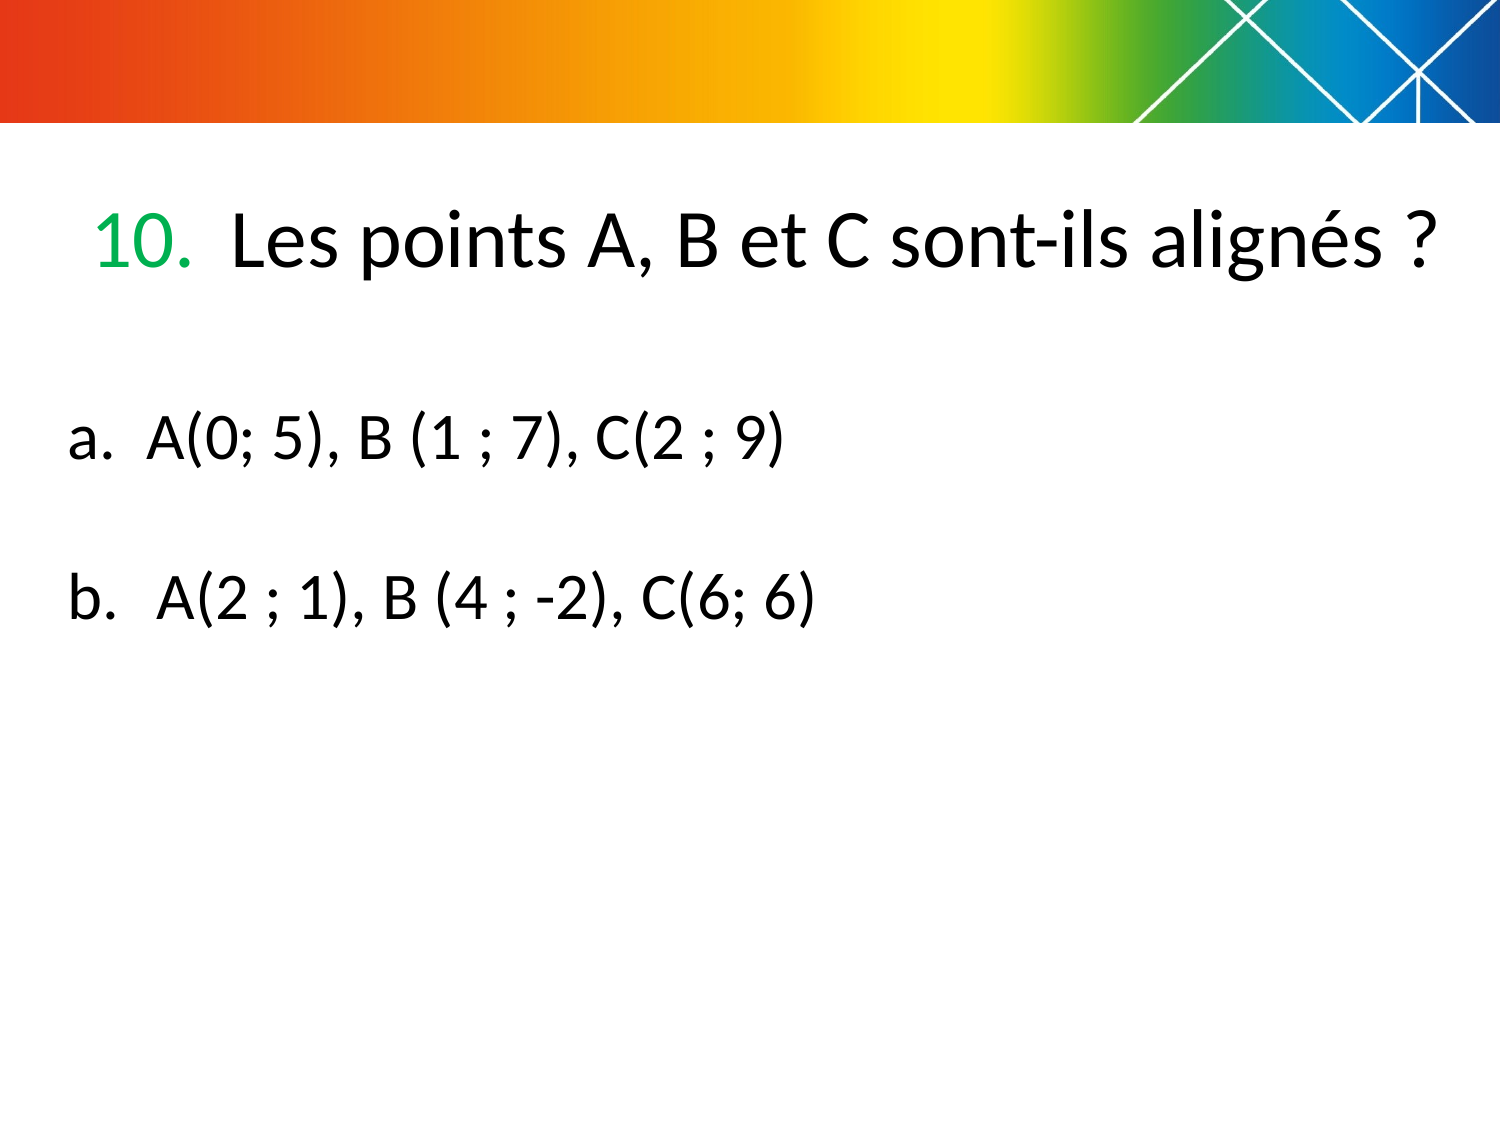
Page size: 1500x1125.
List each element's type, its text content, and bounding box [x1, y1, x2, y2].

text_box a. A(0; 5), B (1 ; 7), C(2 ; 9) b. A(2 ; 1), B (4 ; -2), C(6; 6) [53, 385, 999, 894]
picture [0, 0, 1359, 123]
title Les points A, B et C sont-ils alignés ? [75, 163, 1500, 305]
picture [1340, 0, 1500, 123]
